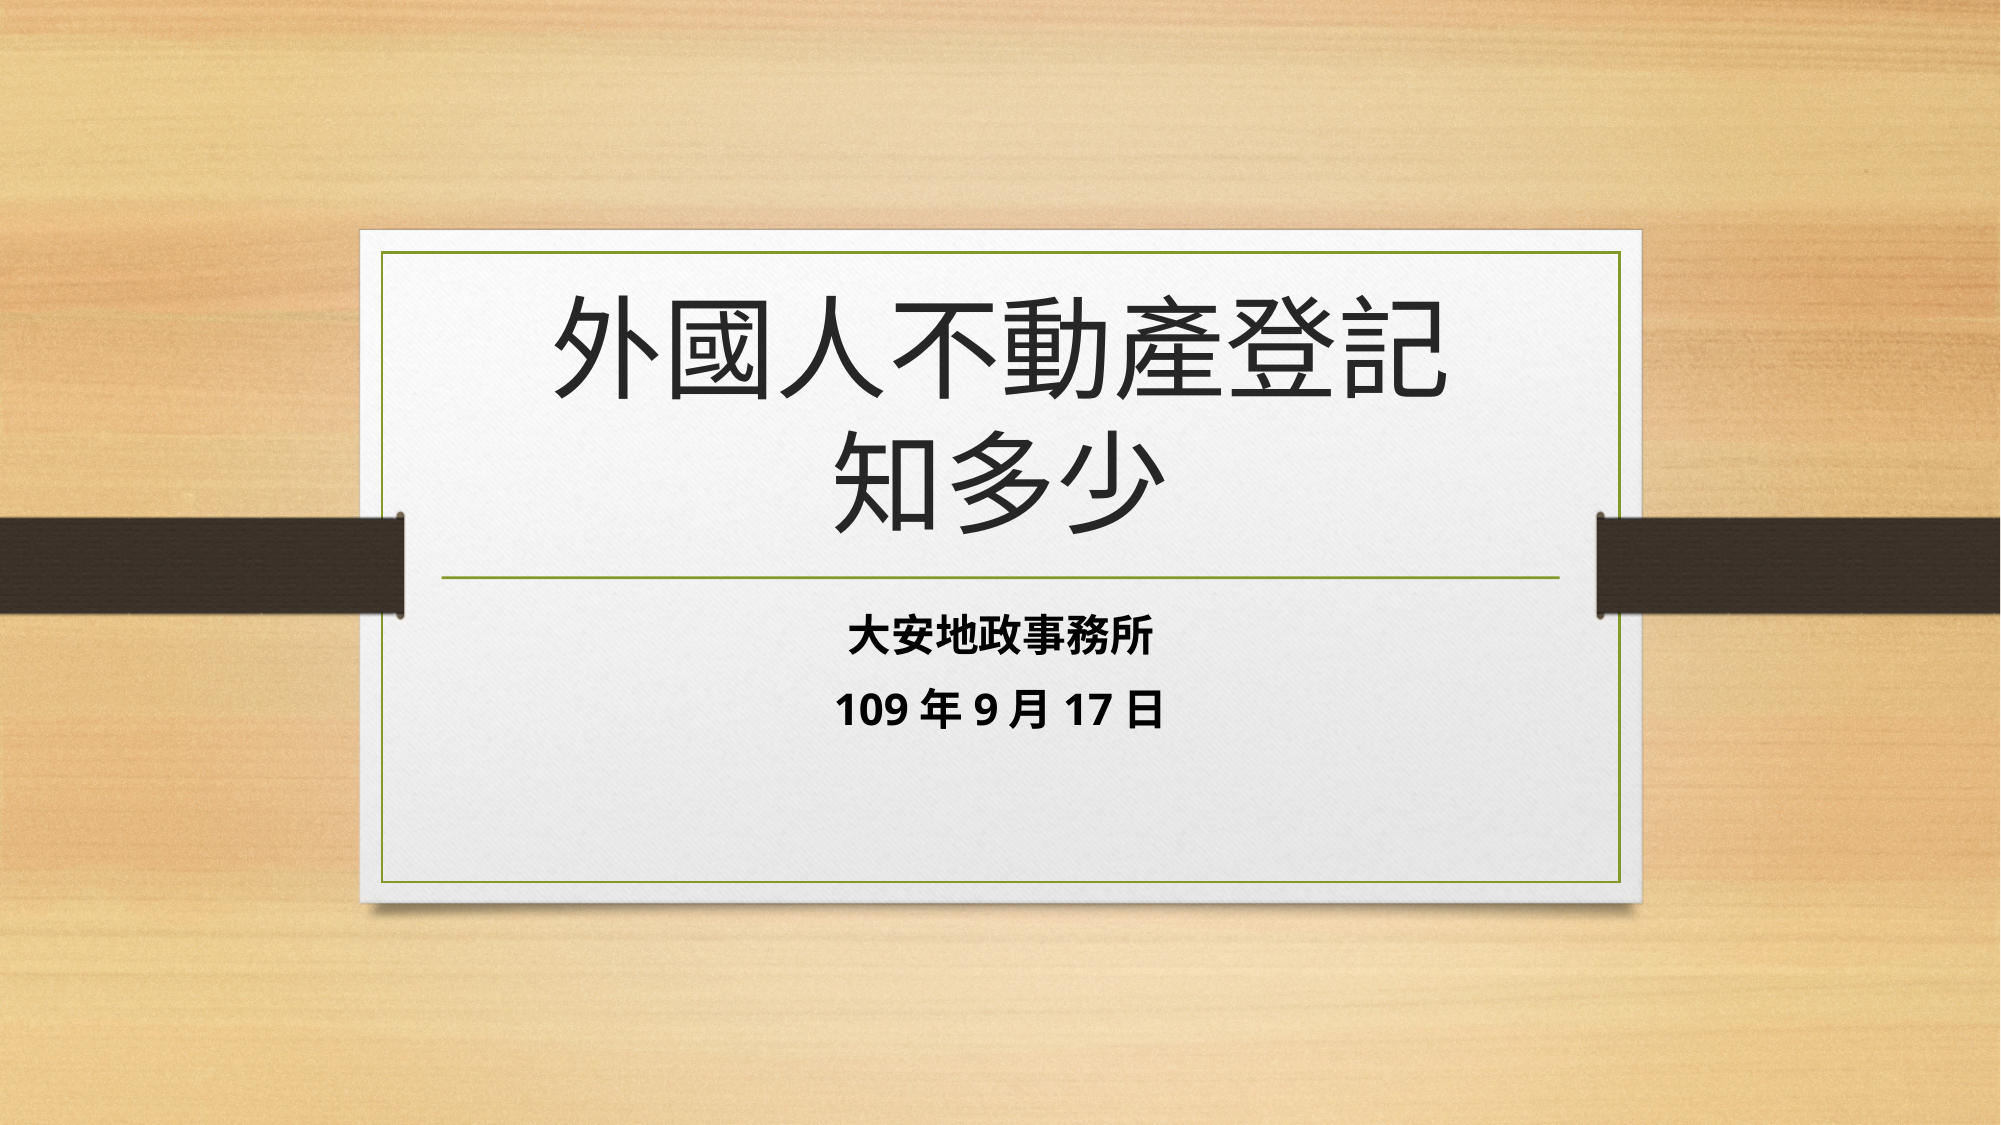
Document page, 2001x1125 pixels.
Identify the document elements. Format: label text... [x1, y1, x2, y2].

subtitle 大安地政事務所 109年9月17日 [441, 600, 1560, 817]
picture [0, 0, 2001, 1125]
title 外國人不動產登記 知多少 [441, 306, 1560, 556]
